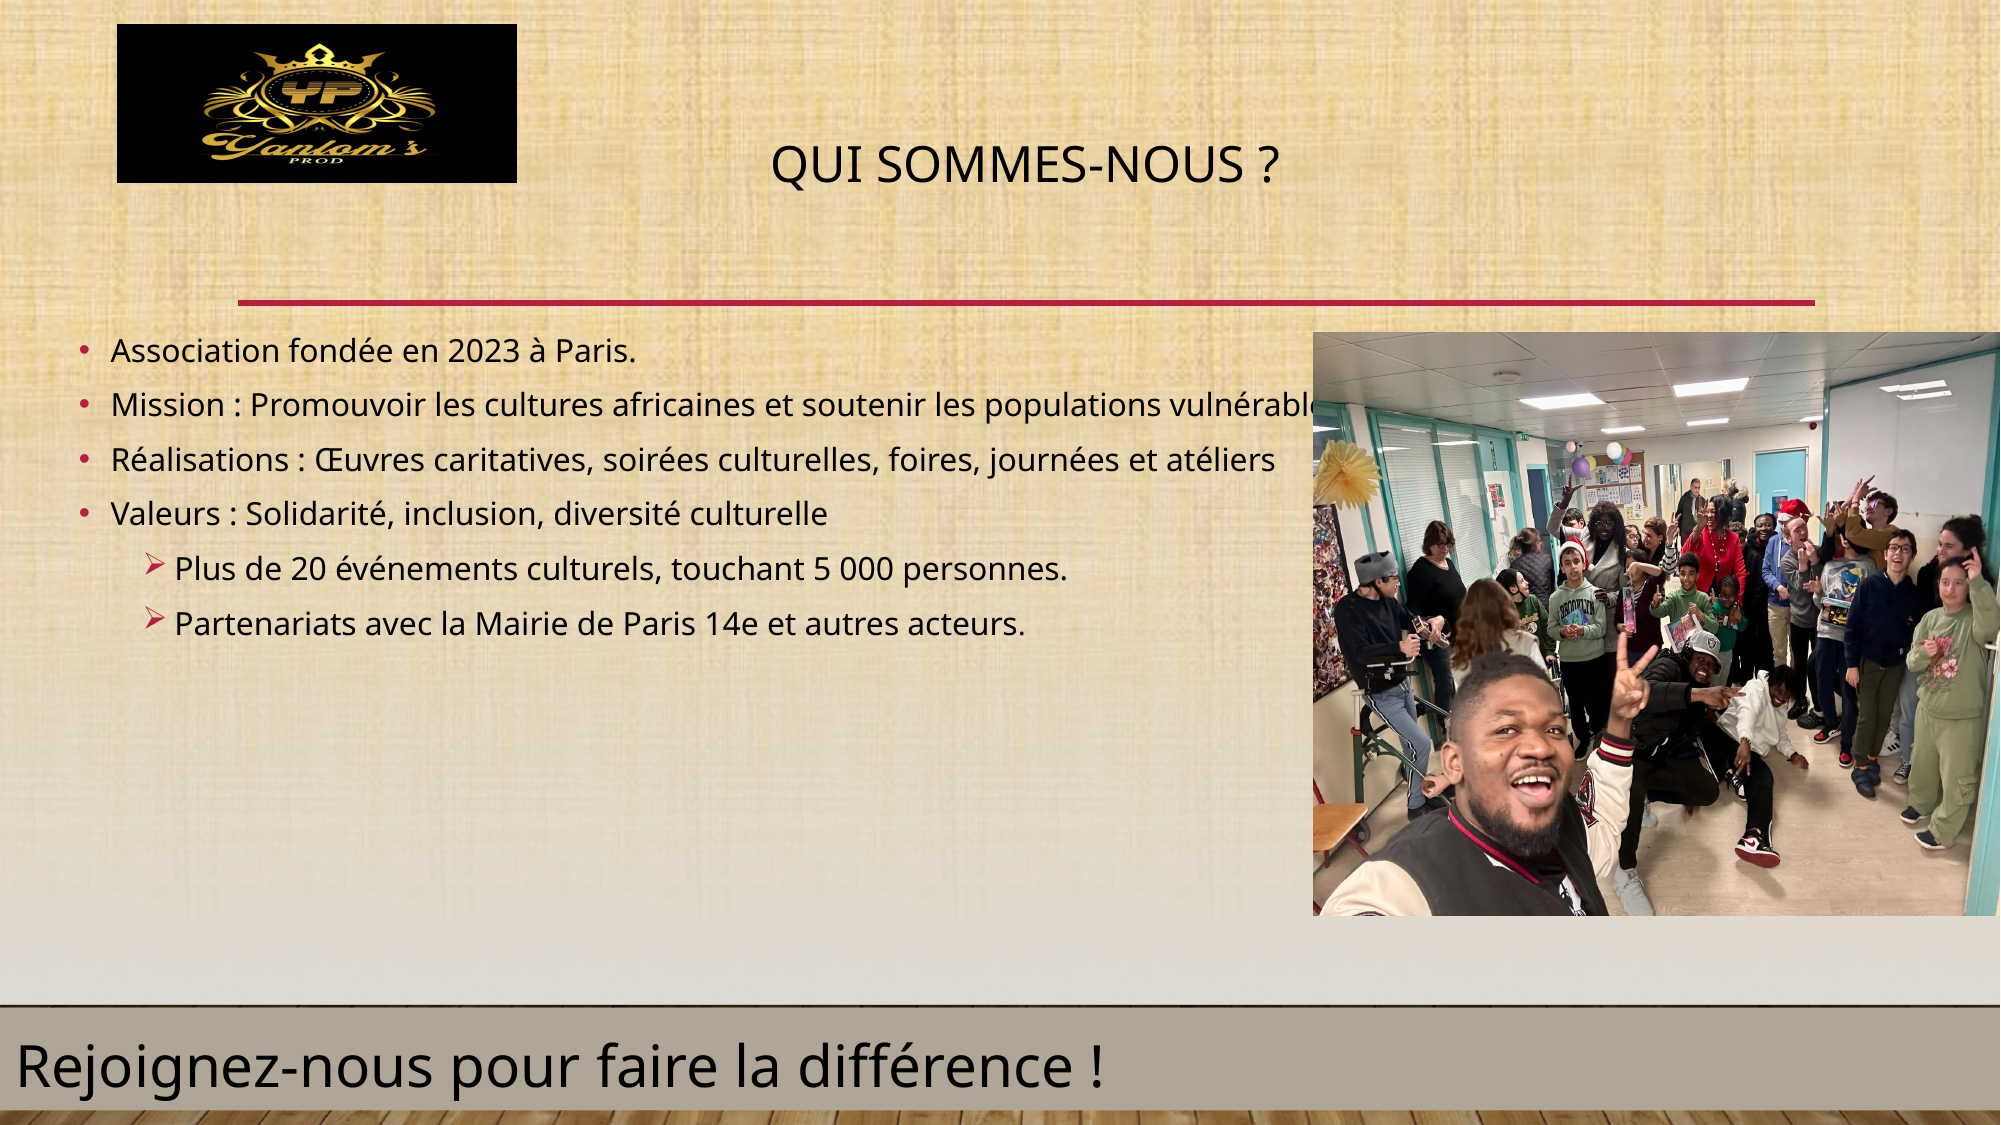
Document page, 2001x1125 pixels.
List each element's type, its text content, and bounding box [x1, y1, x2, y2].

list Rejoignez-nous pour faire la différence ! [0, 1007, 2000, 1111]
picture [117, 24, 517, 183]
picture [0, 1111, 2000, 1125]
title Qui Sommes-Nous ? [237, 132, 1814, 205]
picture [1313, 332, 2000, 916]
list Association fondée en 2023 à Paris. Mission : Promouvoir les cultures africaines et soutenir les populations vulnérables. Réalisations : Œuvres caritatives, soirées culturelles, foires, journées et atéliers Valeurs : Solidarité, inclusion, diversité culturelle Plus de 20 événements culturels, touchant 5 000 personnes. Partenariats avec la Mairie de Paris 14e et autres acteurs. [0, 263, 1814, 720]
